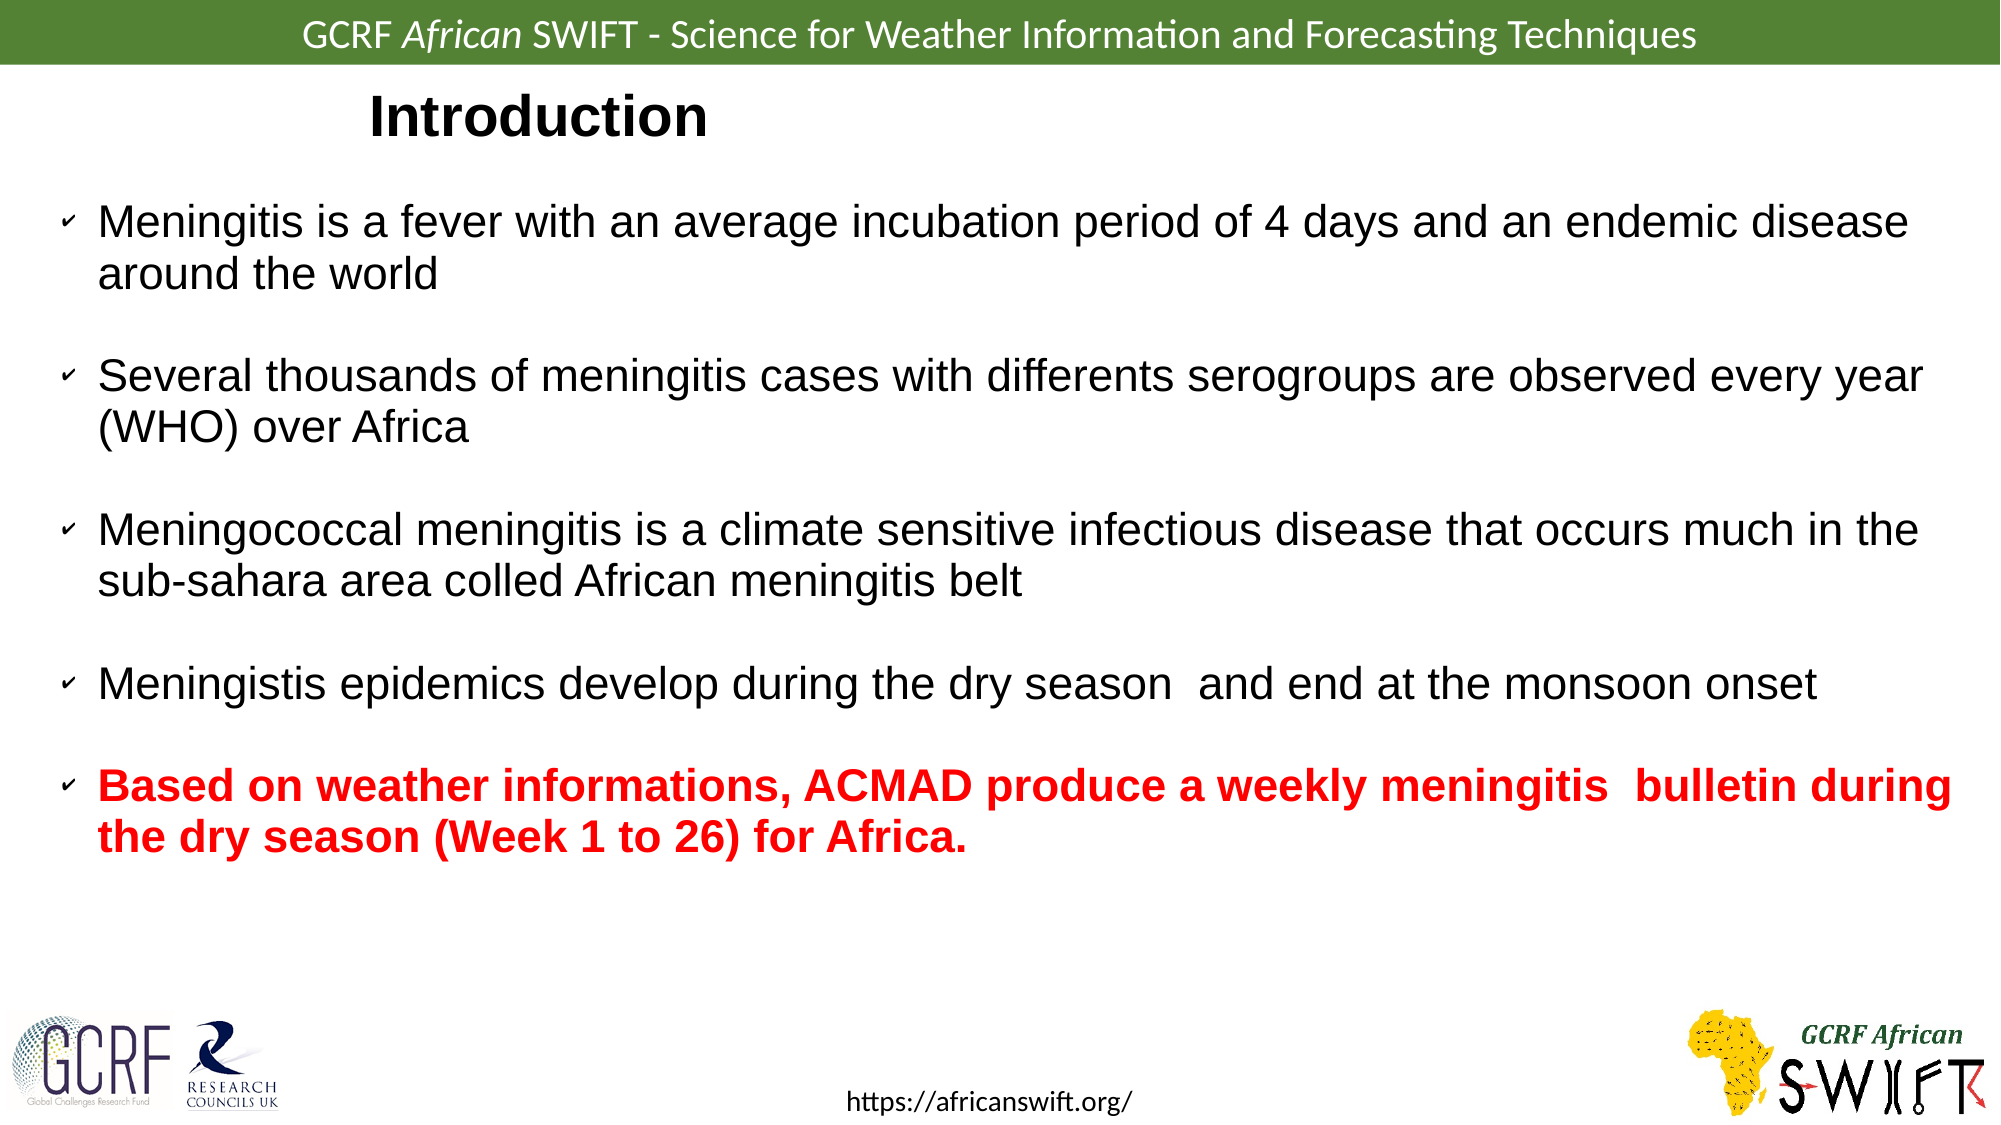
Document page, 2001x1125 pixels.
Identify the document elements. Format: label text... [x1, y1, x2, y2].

picture [1674, 1000, 2000, 1125]
text_box Introduction [354, 76, 815, 177]
picture [7, 1010, 292, 1125]
text_box Meningitis is a fever with an average incubation period of 4 days and an endemic disease around the world Several thousands of meningitis cases with differents serogroups are observed every year (WHO) over Africa Meningococcal meningitis is a climate sensitive infectious disease that occurs much in the sub-sahara area colled African meningitis belt Meningistis epidemics develop during the dry season and end at the monsoon onset Based on weather informations, ACMAD produce a weekly meningitis bulletin during the dry season (Week 1 to 26) for Africa. [47, 188, 2000, 926]
text_box GCRF African SWIFT - Science for Weather Information and Forecasting Techniques [0, 0, 2000, 65]
text_box https://africanswift.org/ [831, 1074, 1217, 1125]
